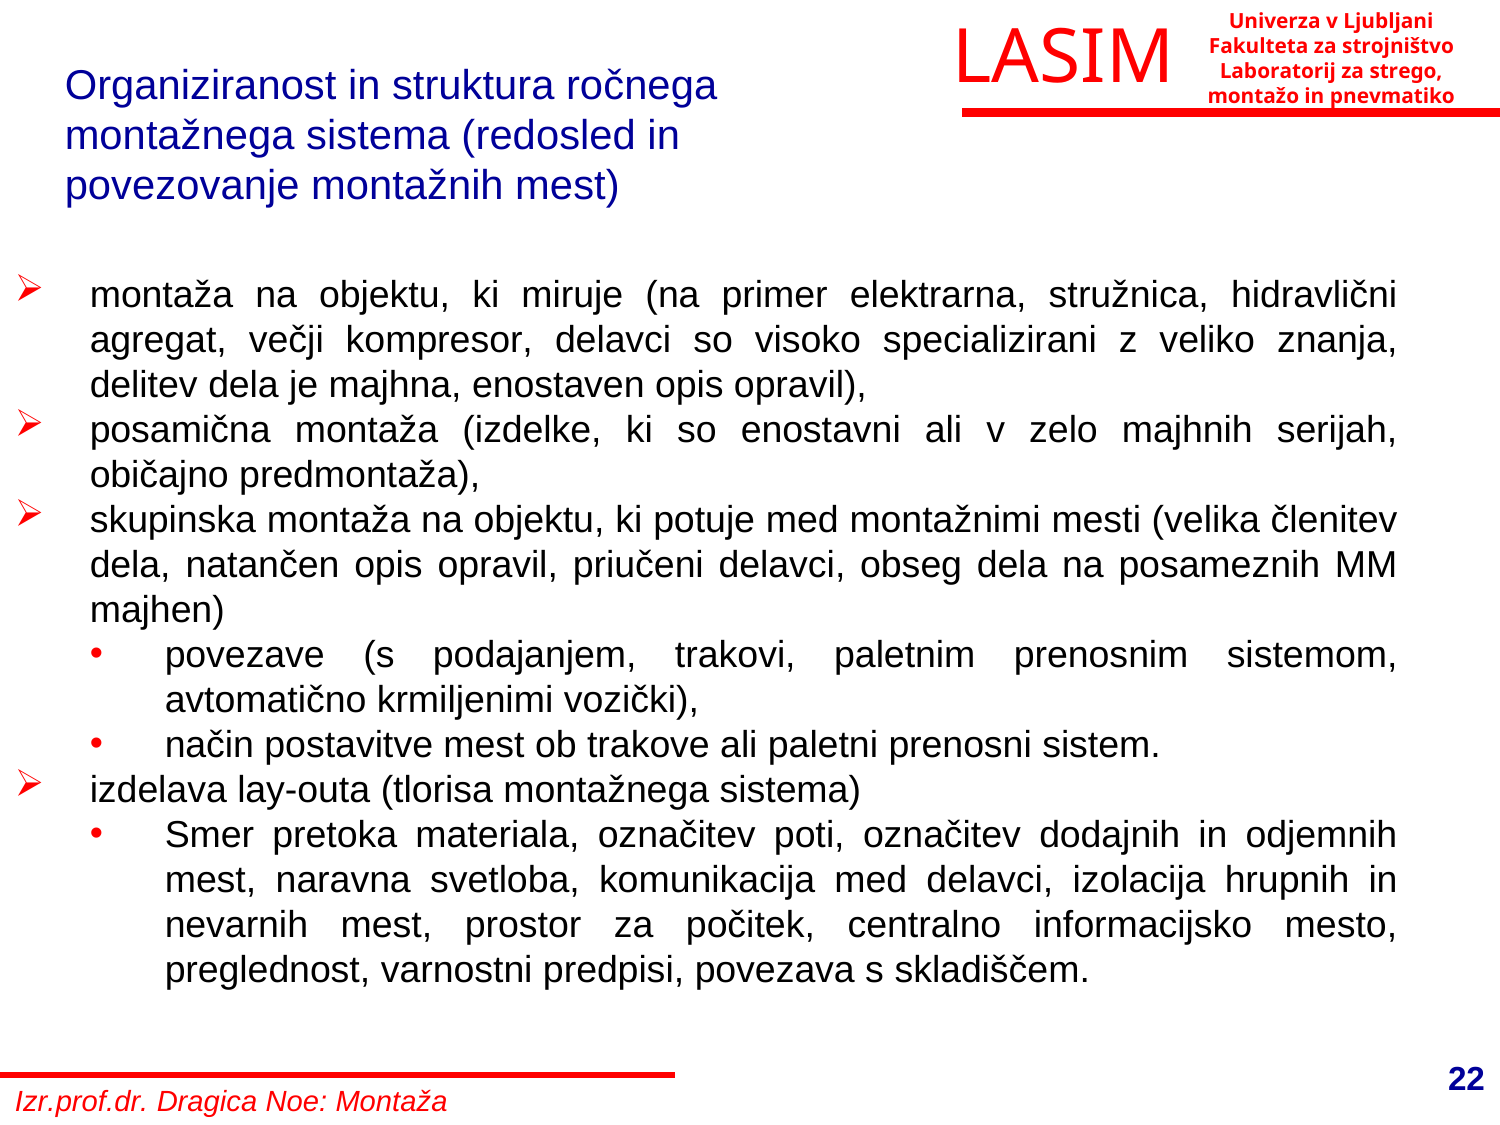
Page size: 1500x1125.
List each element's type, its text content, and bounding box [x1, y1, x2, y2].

text_box Organiziranost in struktura ročnega montažnega sistema (redosled in povezovanje montažnih mest) [50, 50, 938, 216]
text_box montaža na objektu, ki miruje (na primer elektrarna, stružnica, hidravlični agregat, večji kompresor, delavci so visoko specializirani z veliko znanja, delitev dela je majhna, enostaven opis opravil), posamična montaža (izdelke, ki so enostavni ali v zelo majhnih serijah, običajno predmontaža), skupinska montaža na objektu, ki potuje med montažnimi mesti (velika členitev dela, natančen opis opravil, priučeni delavci, obseg dela na posameznih MM majhen) povezave (s podajanjem, trakovi, paletnim prenosnim sistemom, avtomatično krmiljenimi vozički), način postavitve mest ob trakove ali paletni prenosni sistem. izdelava lay-outa (tlorisa montažnega sistema) Smer pretoka materiala, označitev poti, označitev dodajnih in odjemnih mest, naravna svetloba, komunikacija med delavci, izolacija hrupnih in nevarnih mest, prostor za počitek, centralno informacijsko mesto, preglednost, varnostni predpisi, povezava s skladiščem. [0, 262, 1413, 998]
